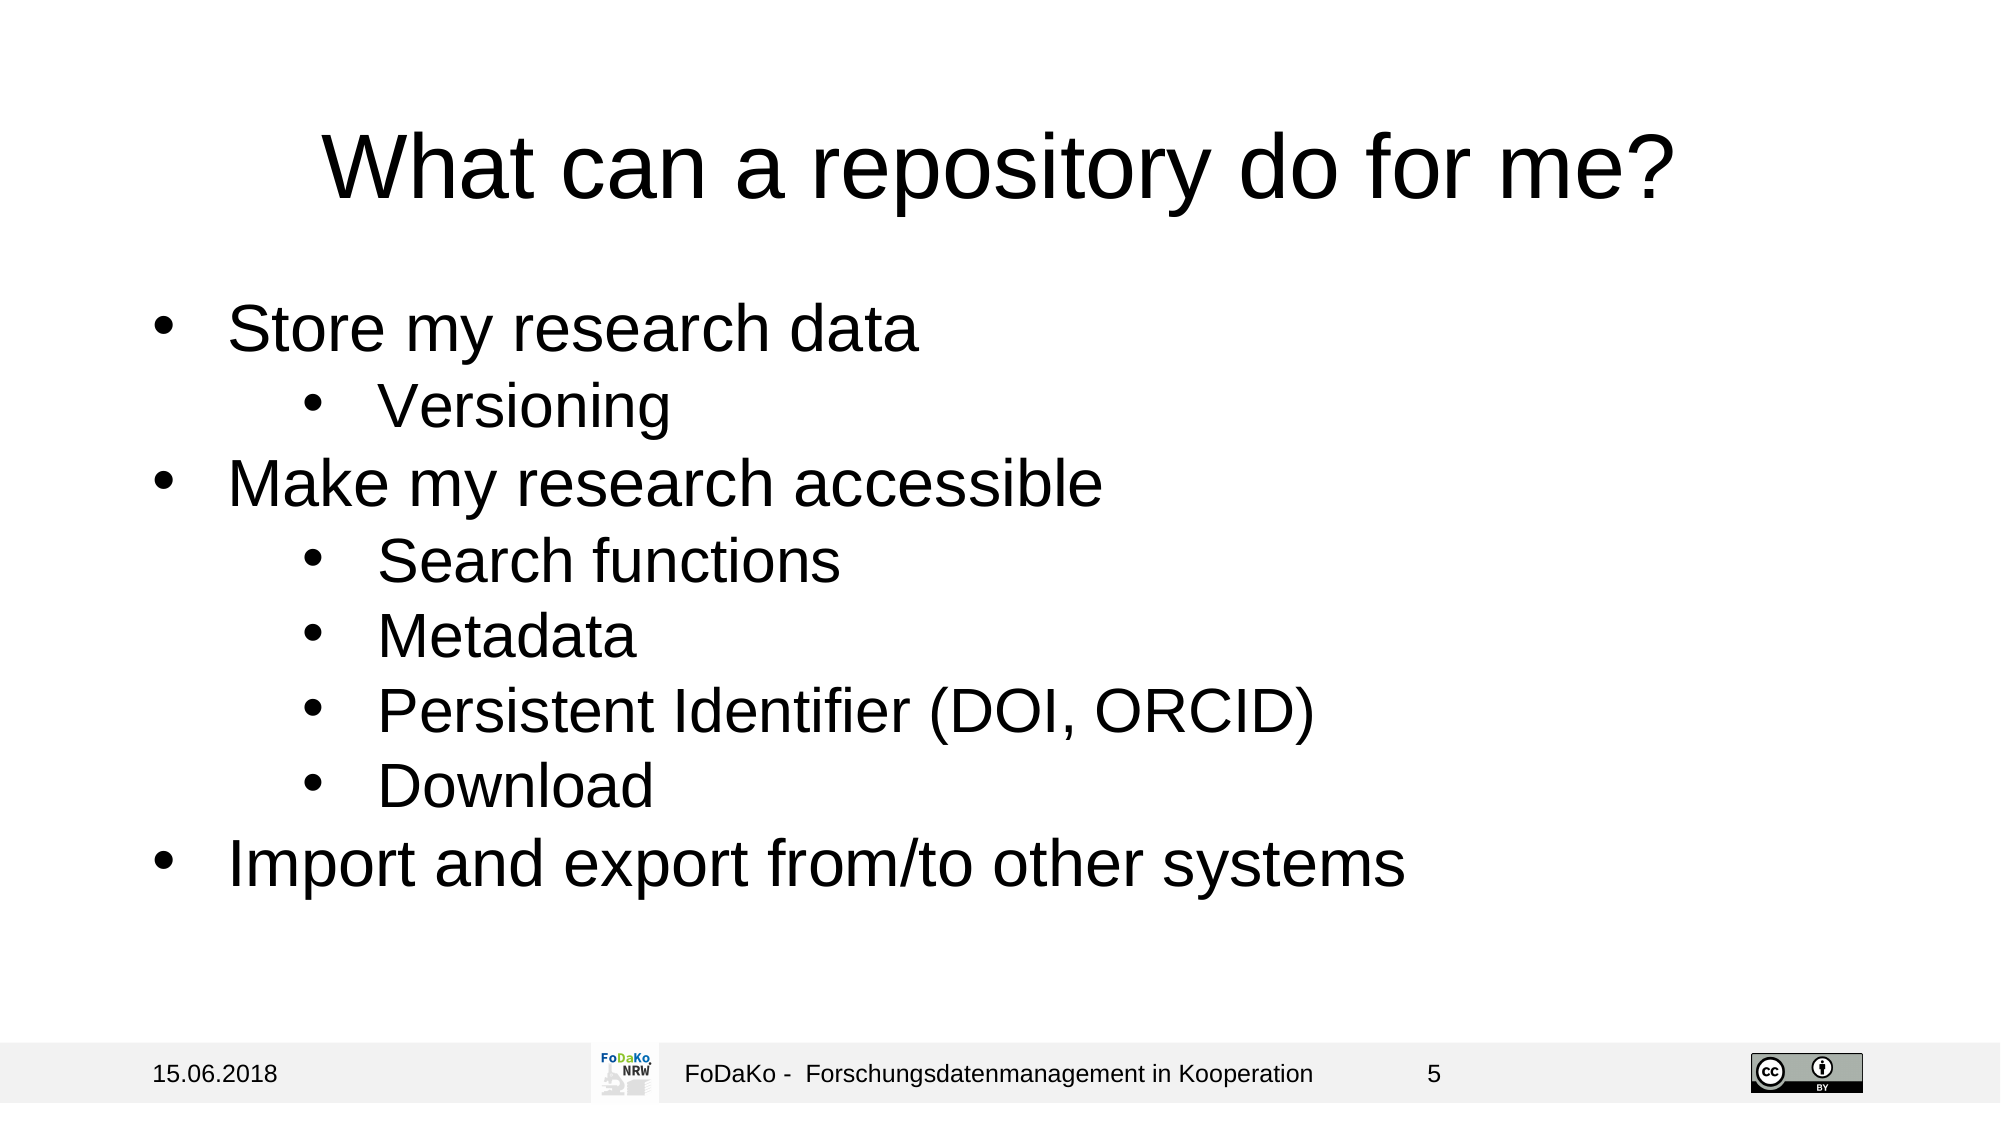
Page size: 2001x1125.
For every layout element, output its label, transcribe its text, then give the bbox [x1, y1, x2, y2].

text_box 5 [1412, 1042, 1713, 1103]
text_box Store my research data Versioning Make my research accessible Search functions Metadata Persistent Identifier (DOI, ORCID) Download Import and export from/to other systems [137, 277, 1863, 907]
text_box 15.06.2018 [137, 1042, 588, 1103]
title What can a repository do for me? [137, 59, 1863, 277]
text_box FoDaKo - Forschungsdatenmanagement in Kooperation [662, 1042, 1338, 1103]
